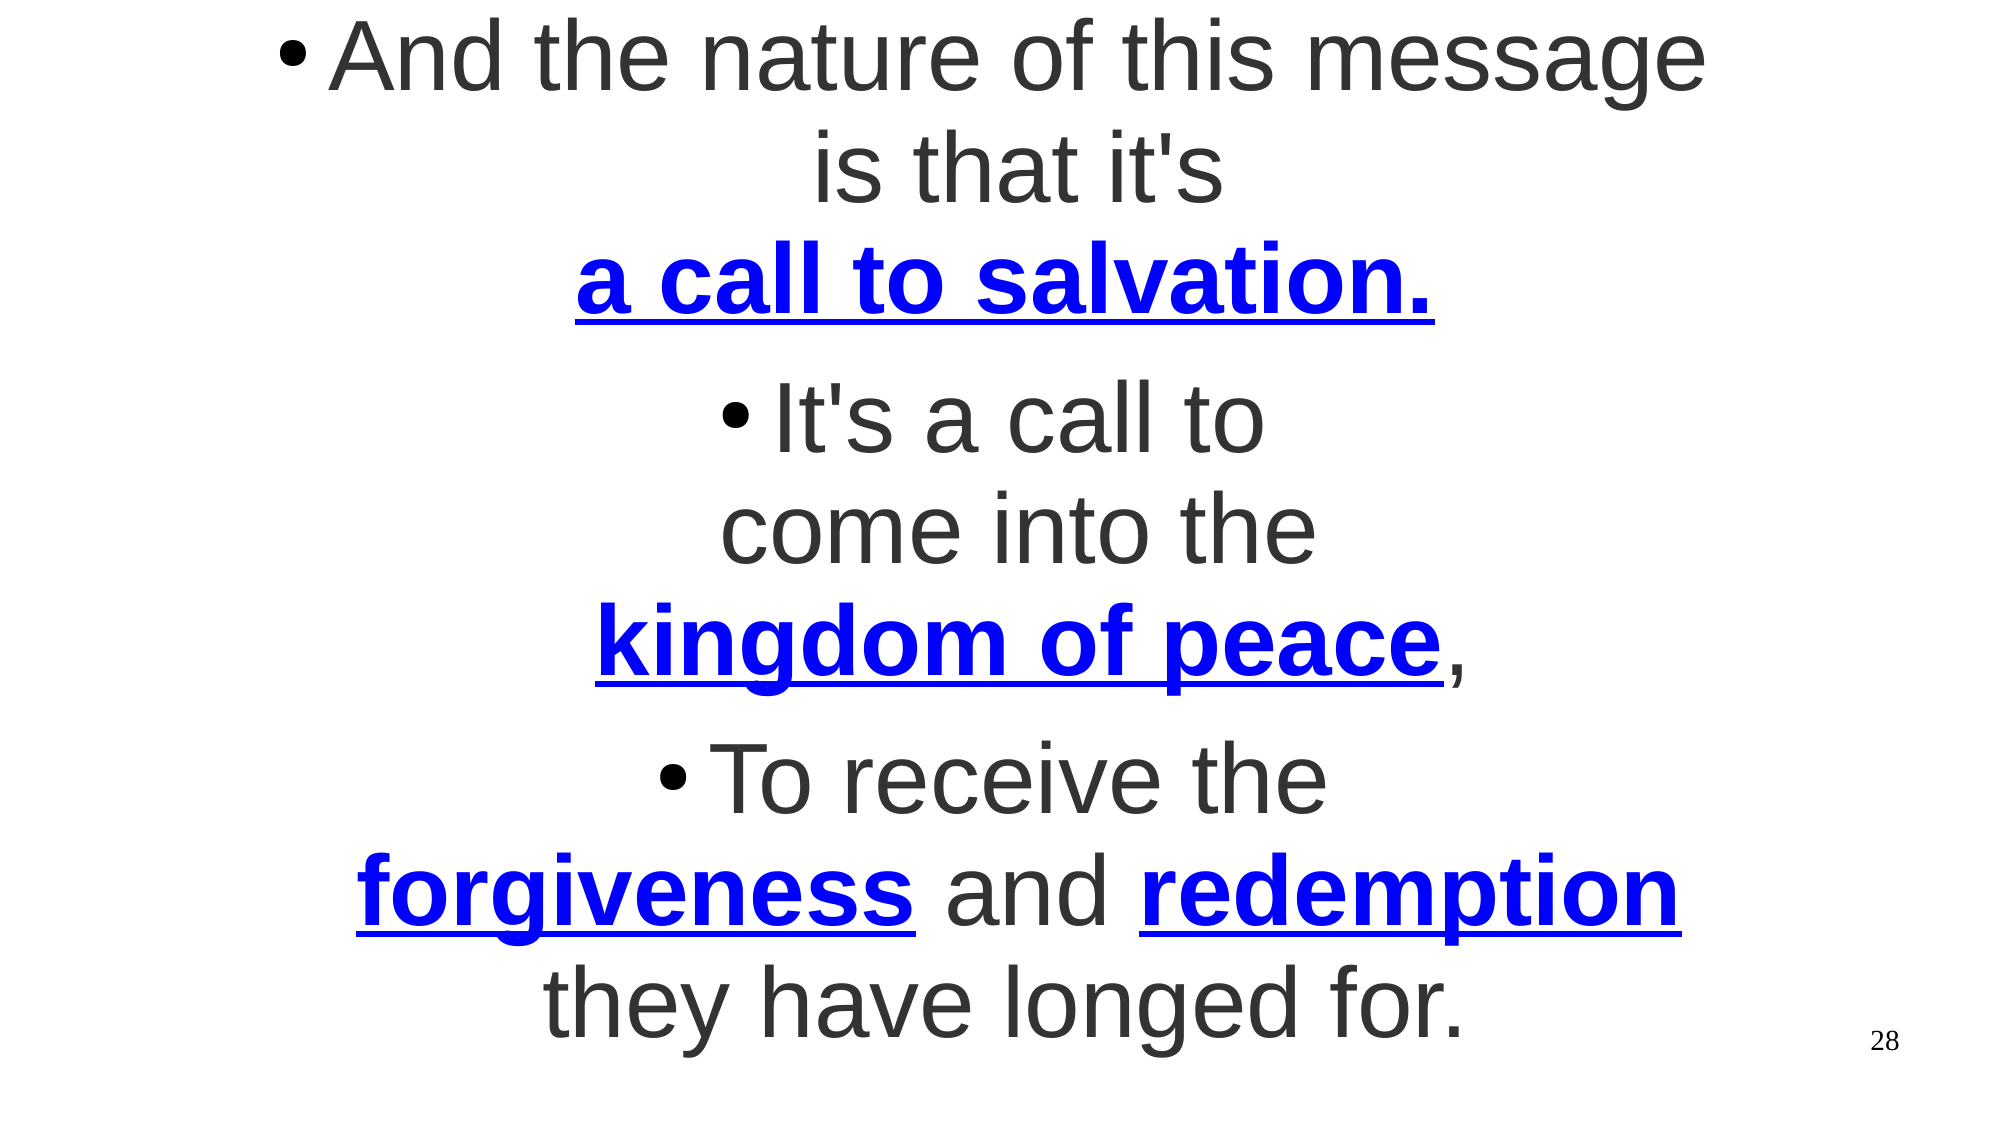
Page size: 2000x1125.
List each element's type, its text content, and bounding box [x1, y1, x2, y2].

list And the nature of this message is that it's a call to salvation. It's a call to come into the kingdom of peace, To receive the forgiveness and redemption they have longed for. [0, 0, 1996, 1123]
